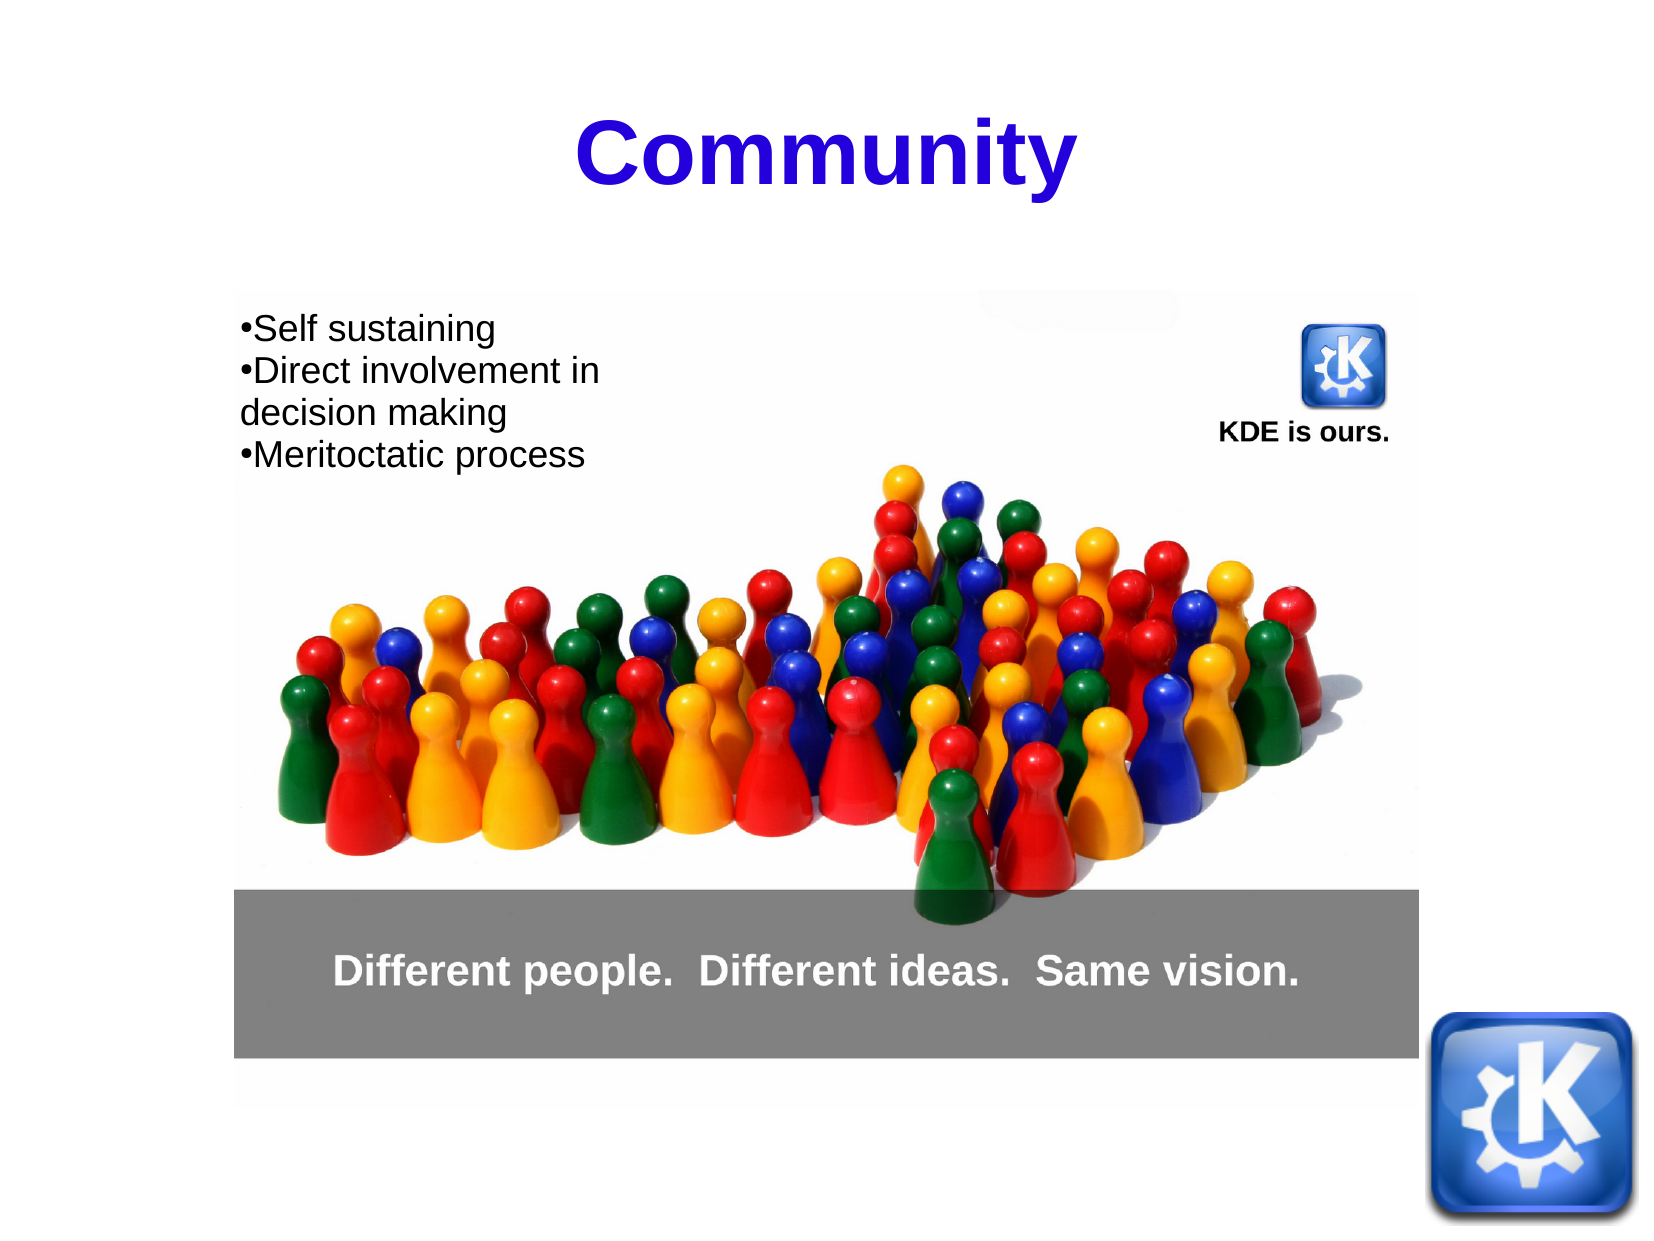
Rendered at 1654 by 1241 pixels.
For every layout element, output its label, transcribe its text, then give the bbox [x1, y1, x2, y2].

picture [234, 290, 1419, 1109]
text_box Self sustaining Direct involvement in decision making Meritoctatic process [225, 300, 713, 484]
picture [1425, 1012, 1639, 1226]
title Community [82, 49, 1571, 257]
